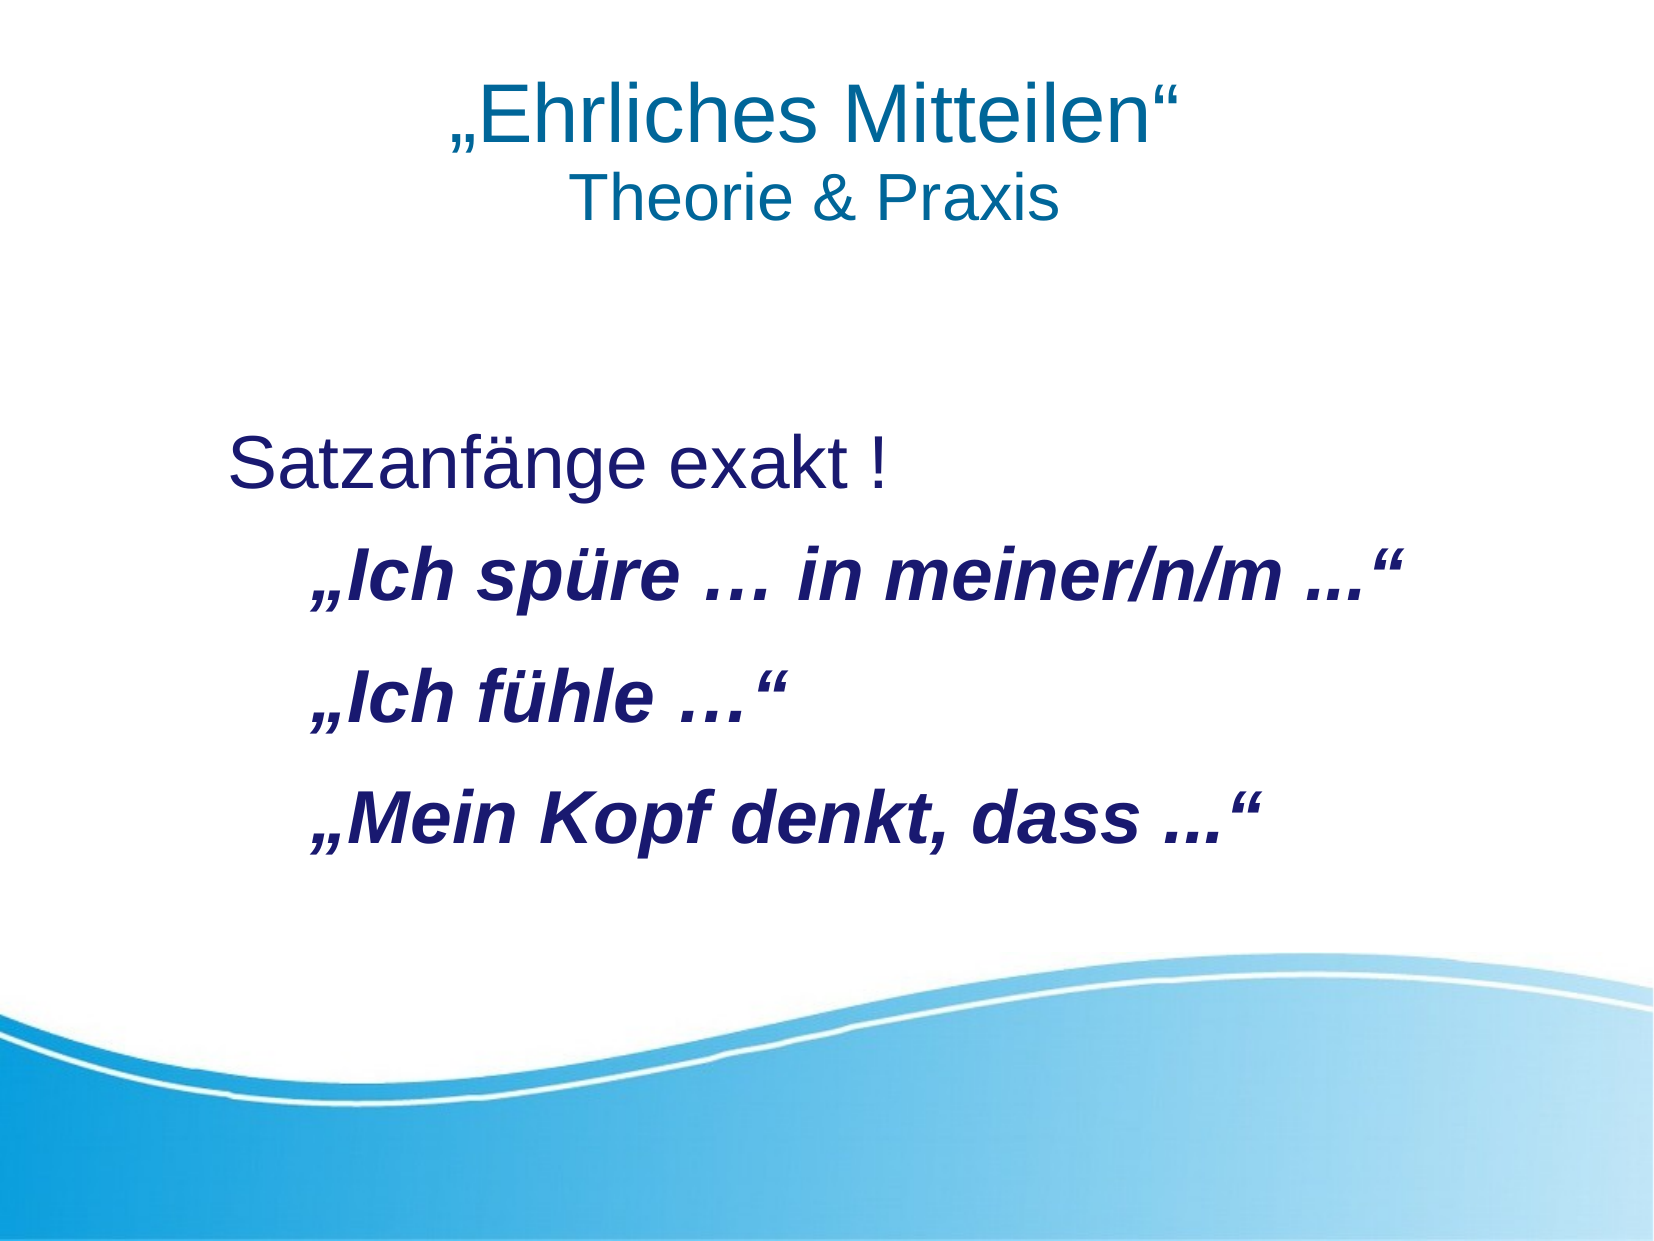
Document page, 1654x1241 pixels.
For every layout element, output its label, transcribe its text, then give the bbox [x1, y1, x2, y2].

title „Ehrliches Mitteilen“ Theorie & Praxis [70, 47, 1559, 255]
picture [0, 952, 1654, 1241]
text_box Satzanfänge exakt ! „Ich spüre … in meiner/n/m ...“ „Ich fühle …“ „Mein Kopf denkt, dass ...“ [212, 413, 1654, 868]
